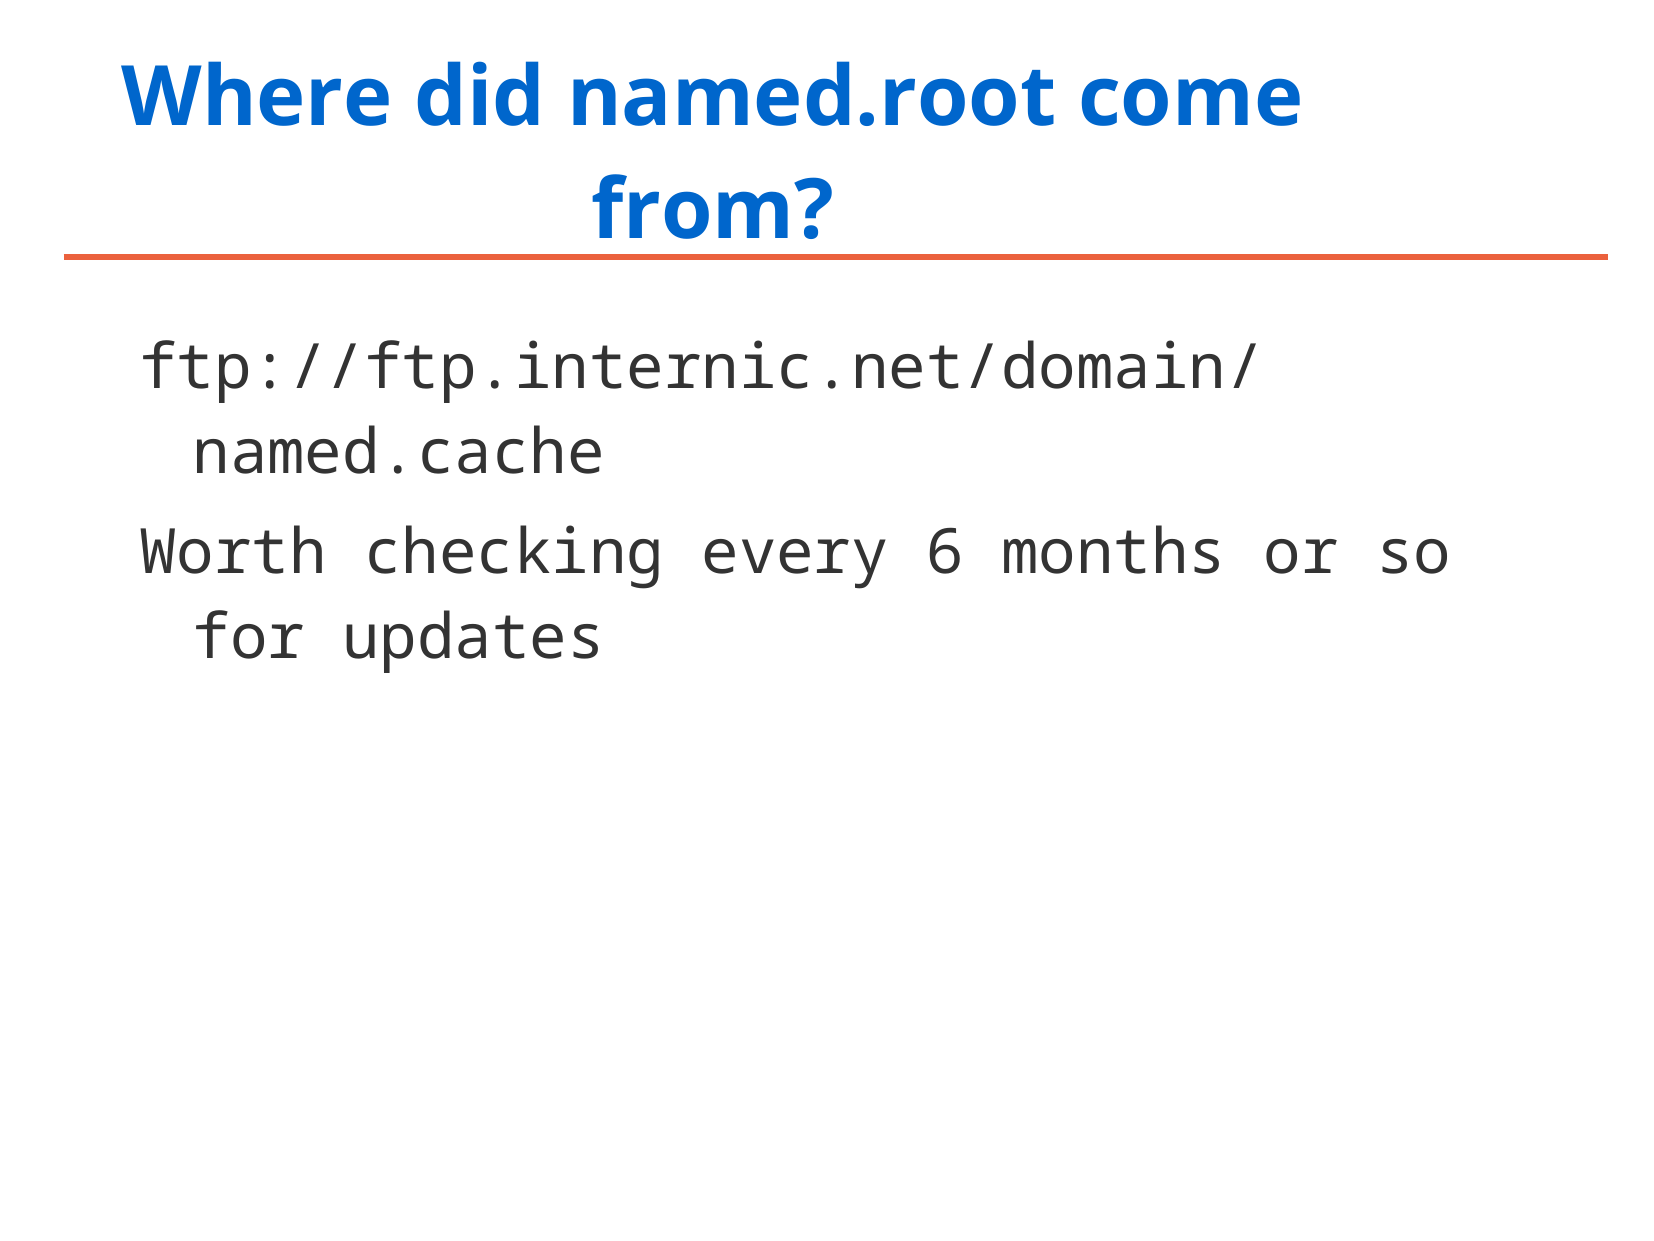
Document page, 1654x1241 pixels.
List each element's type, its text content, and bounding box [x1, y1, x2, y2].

list ftp://ftp.internic.net/domain/named.cache Worth checking every 6 months or so for updates [121, 322, 1561, 1133]
title Where did named.root come from? [121, 46, 1534, 254]
